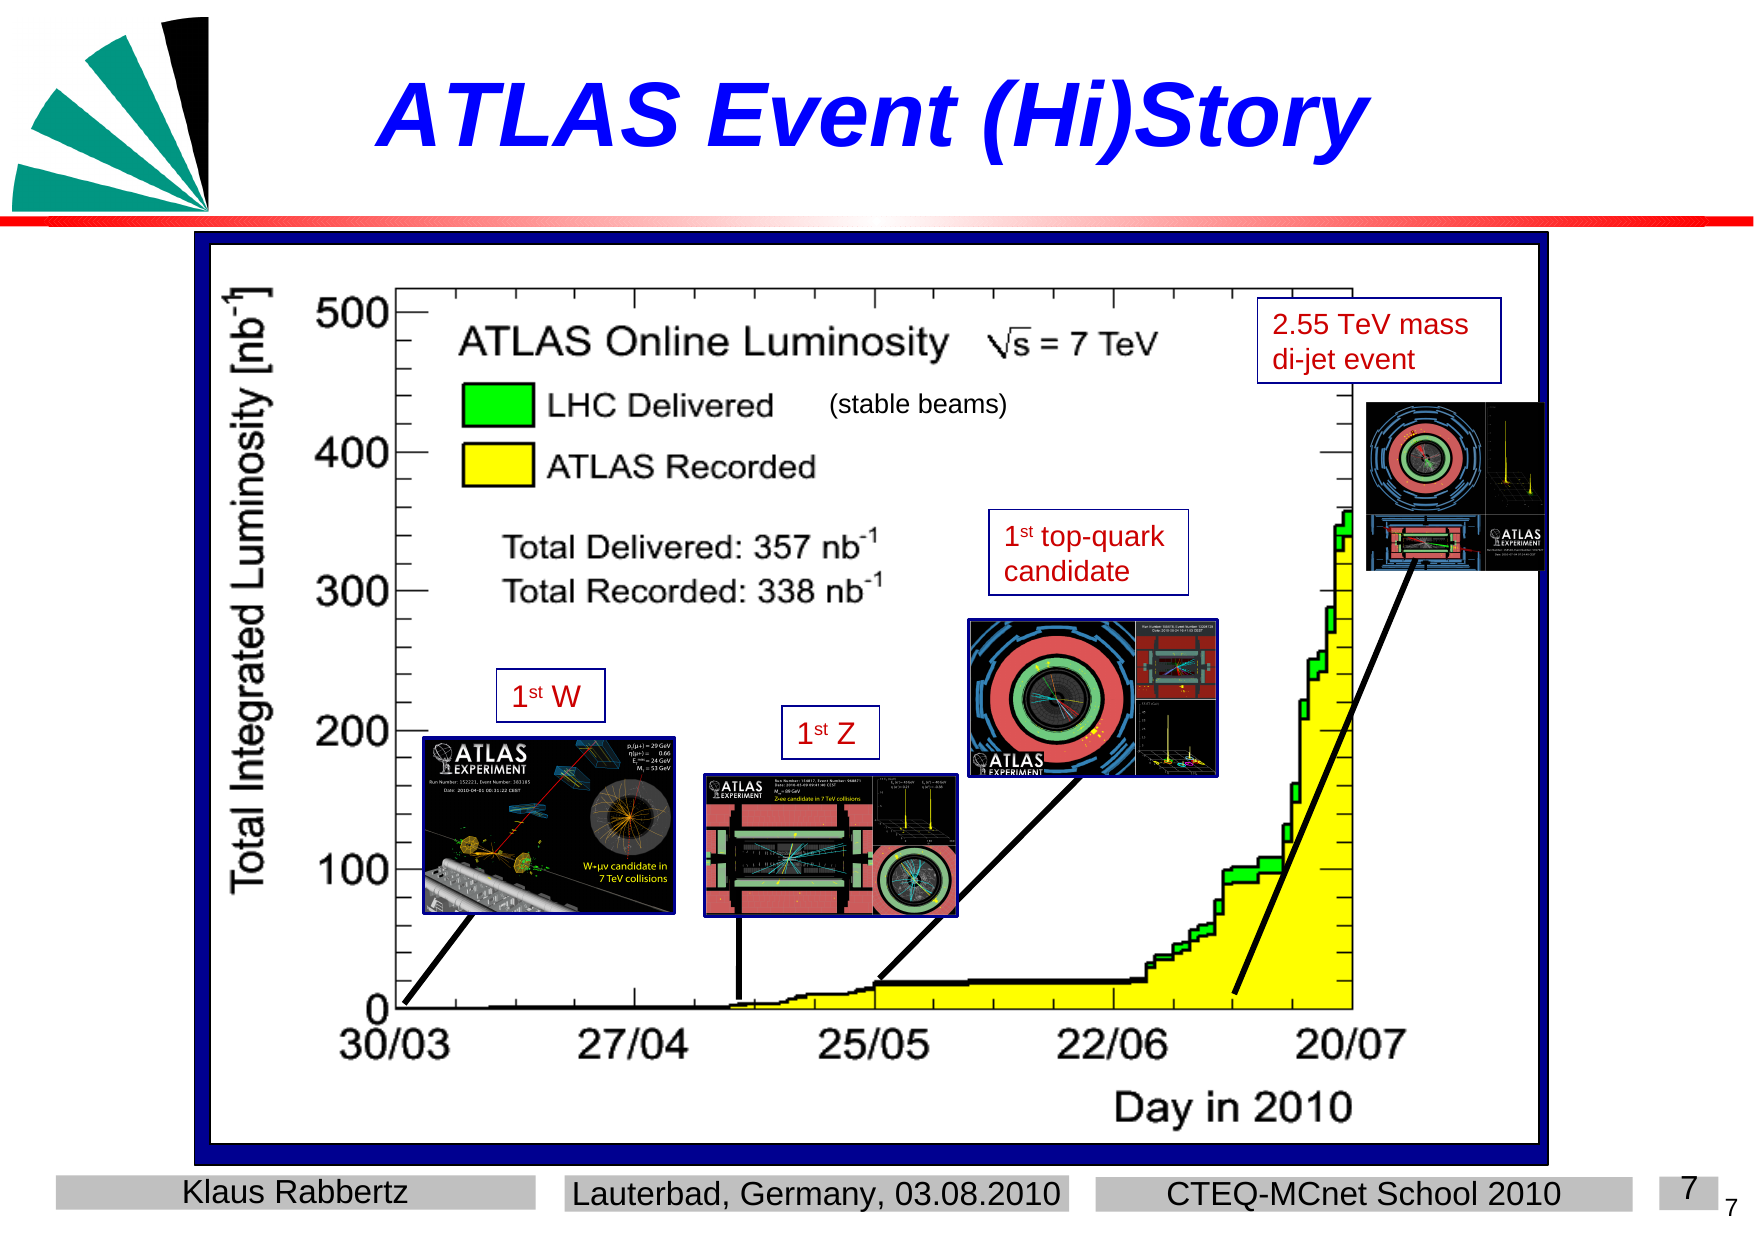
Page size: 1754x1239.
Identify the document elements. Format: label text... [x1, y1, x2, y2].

text_box (stable beams) [814, 378, 1023, 427]
title ATLAS Event (Hi)Story [220, 16, 1525, 213]
text_box 1st top-quark candidate [988, 509, 1189, 596]
text_box 1st Z [781, 706, 880, 759]
text_box 1st W [496, 668, 605, 722]
text_box <number> [1592, 1183, 1754, 1239]
picture [12, 17, 209, 214]
picture [210, 244, 1545, 1144]
text_box [194, 232, 1548, 1166]
text_box 2.55 TeV mass di-jet event [1257, 297, 1501, 384]
